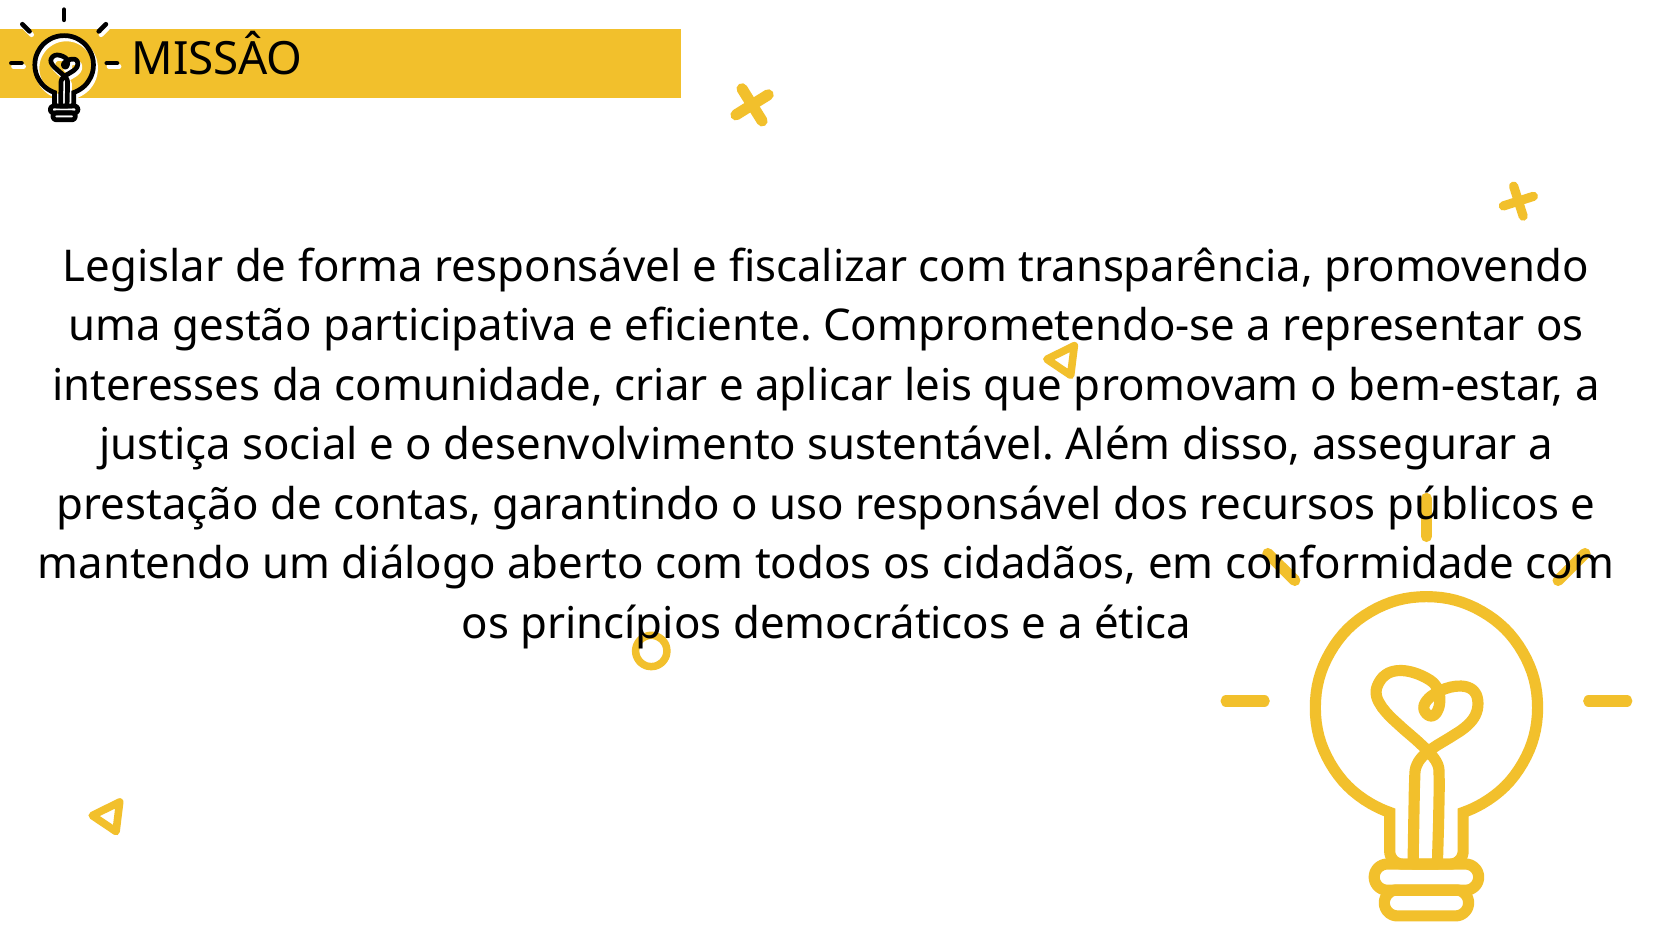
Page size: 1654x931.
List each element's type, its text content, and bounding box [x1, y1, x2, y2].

title Legislar de forma responsável e fiscalizar com transparência, promovendo uma gestão participativa e eficiente. Comprometendo-se a representar os interesses da comunidade, criar e aplicar leis que promovam o bem-estar, a justiça social e o desenvolvimento sustentável. Além disso, assegurar a prestação de contas, garantindo o uso responsável dos recursos públicos e mantendo um diálogo aberto com todos os cidadãos, em conformidade com os princípios democráticos e a ética [29, 206, 1625, 680]
title MISSÂO [131, 16, 578, 97]
